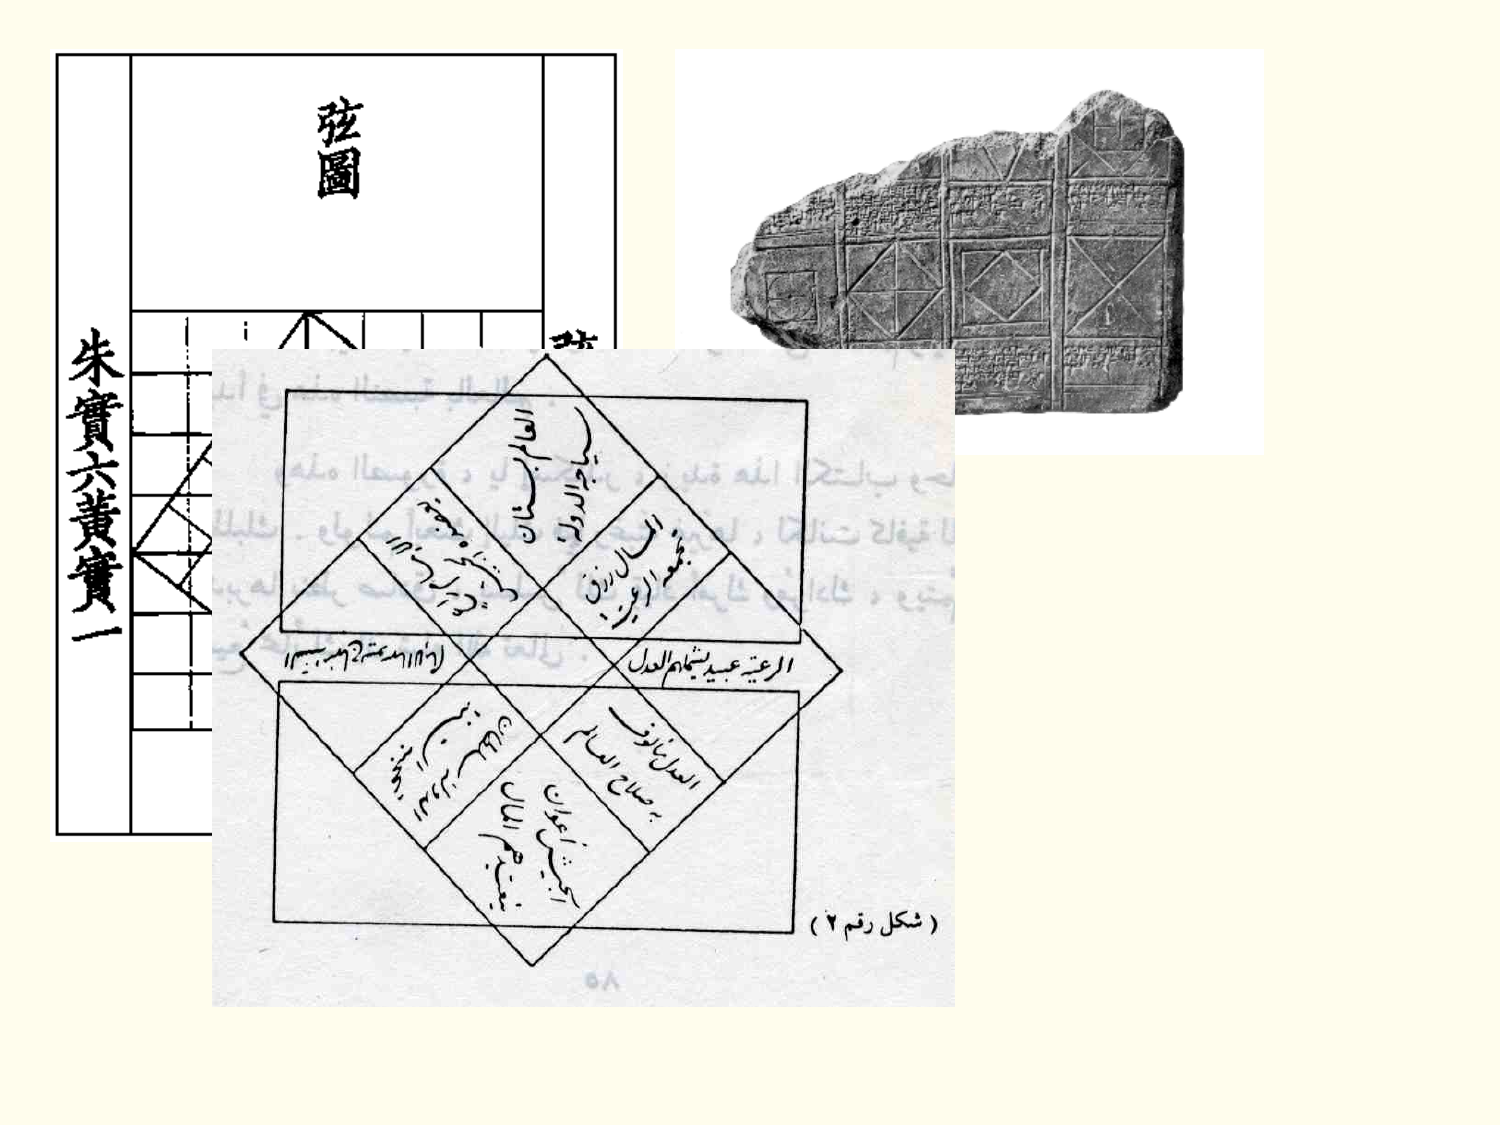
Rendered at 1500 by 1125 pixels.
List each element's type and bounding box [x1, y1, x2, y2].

picture [50, 49, 1264, 1008]
